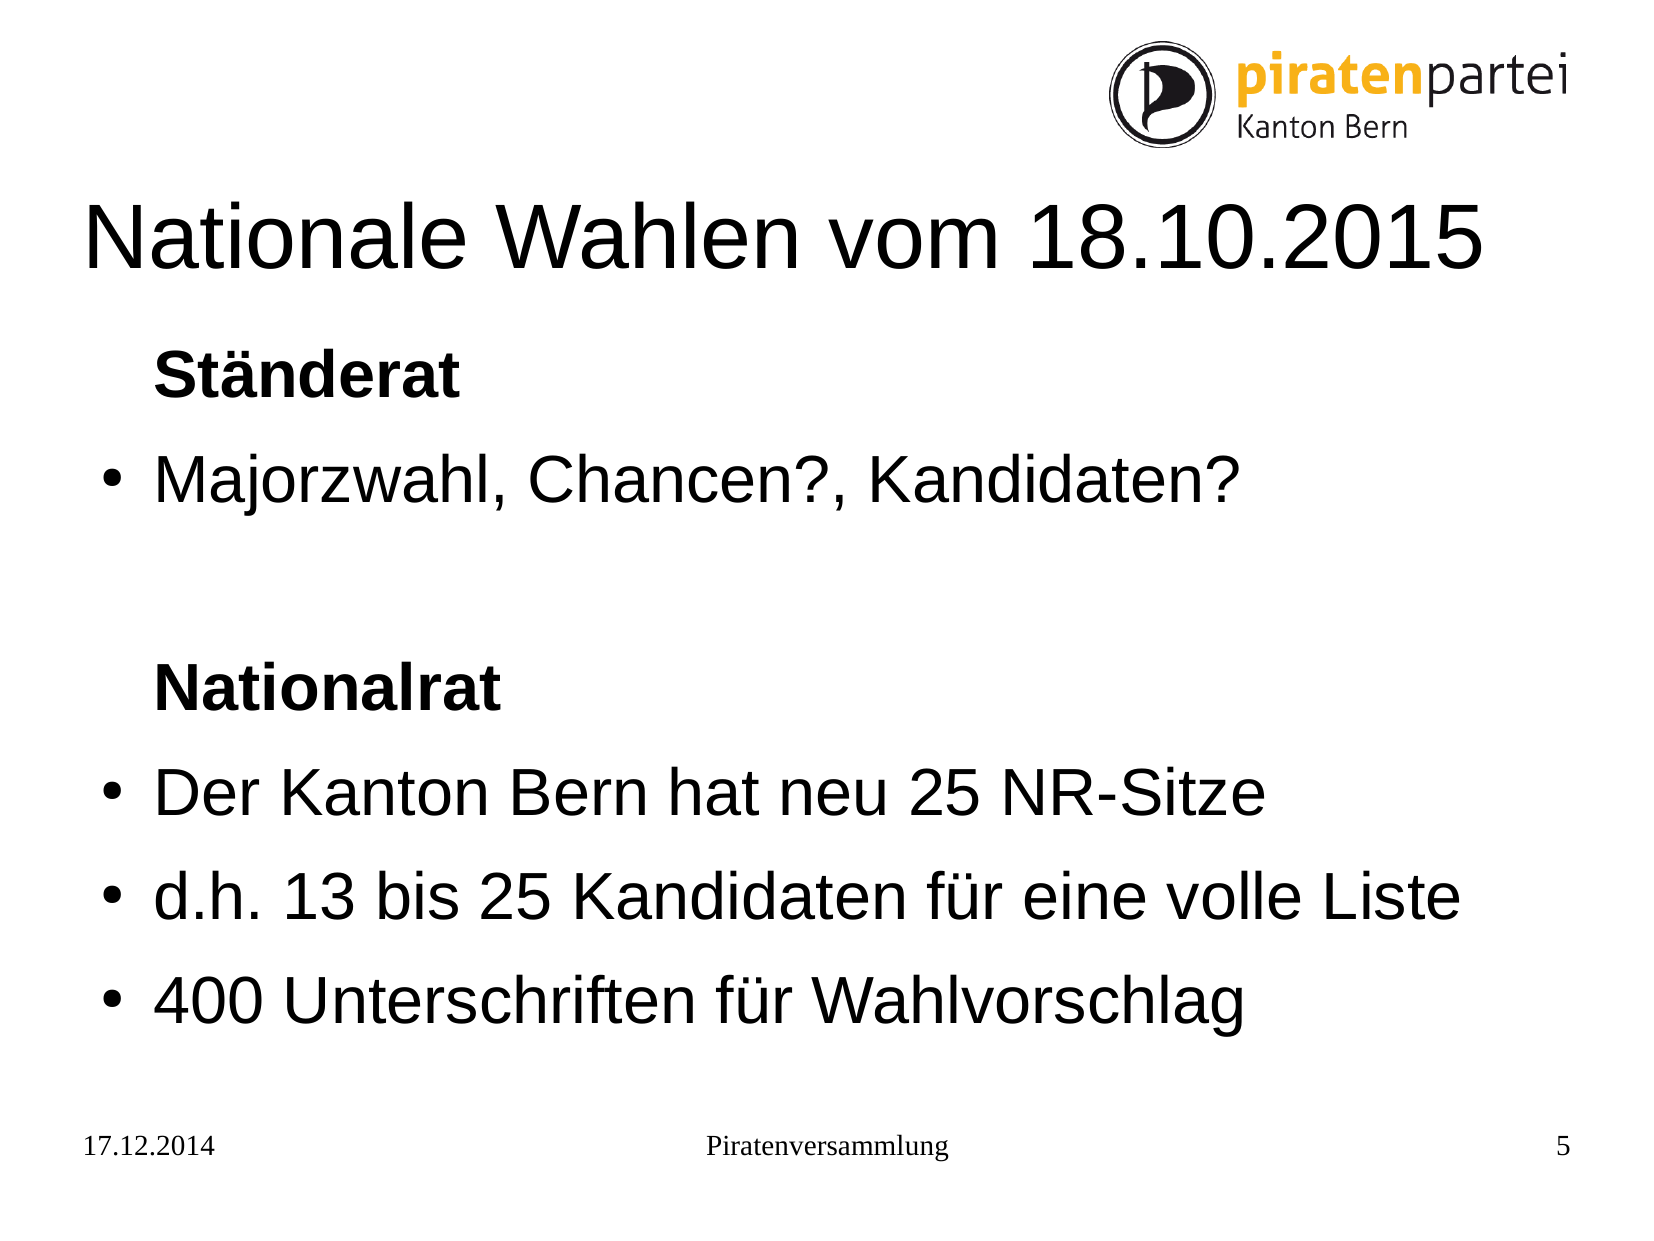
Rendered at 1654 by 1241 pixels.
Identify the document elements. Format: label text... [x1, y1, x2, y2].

picture [1109, 41, 1566, 148]
title Nationale Wahlen vom 18.10.2015 [82, 186, 1571, 289]
list Ständerat Majorzwahl, Chancen?, Kandidaten? Nationalrat Der Kanton Bern hat neu 25 NR-Sitze d.h. 13 bis 25 Kandidaten für eine volle Liste 400 Unterschriften für Wahlvorschlag [82, 337, 1571, 1057]
